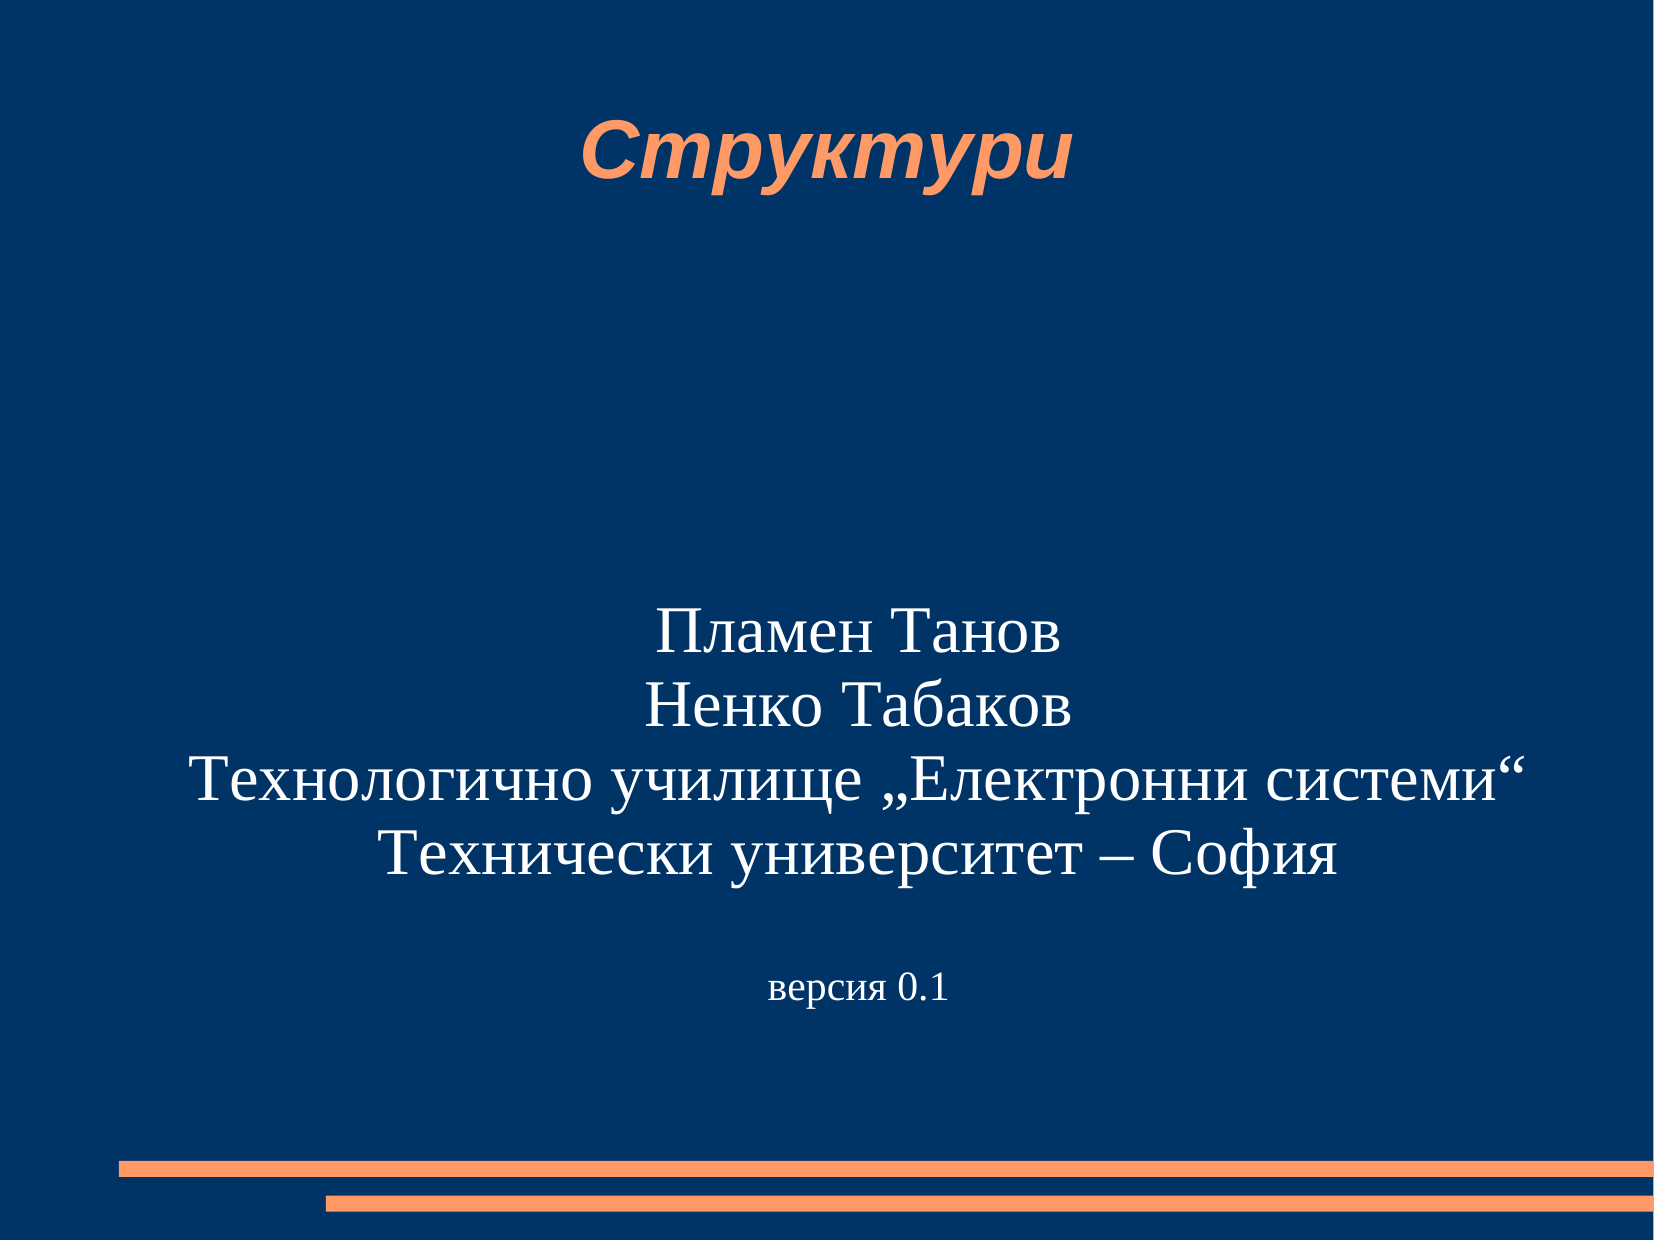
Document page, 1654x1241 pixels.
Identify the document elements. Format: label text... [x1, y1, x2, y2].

subtitle Пламен Танов Ненко Табаков Технологично училище „Електронни системи“ Технически университет – София версия 0.1 [121, 322, 1561, 1133]
title Структури [121, 46, 1534, 254]
